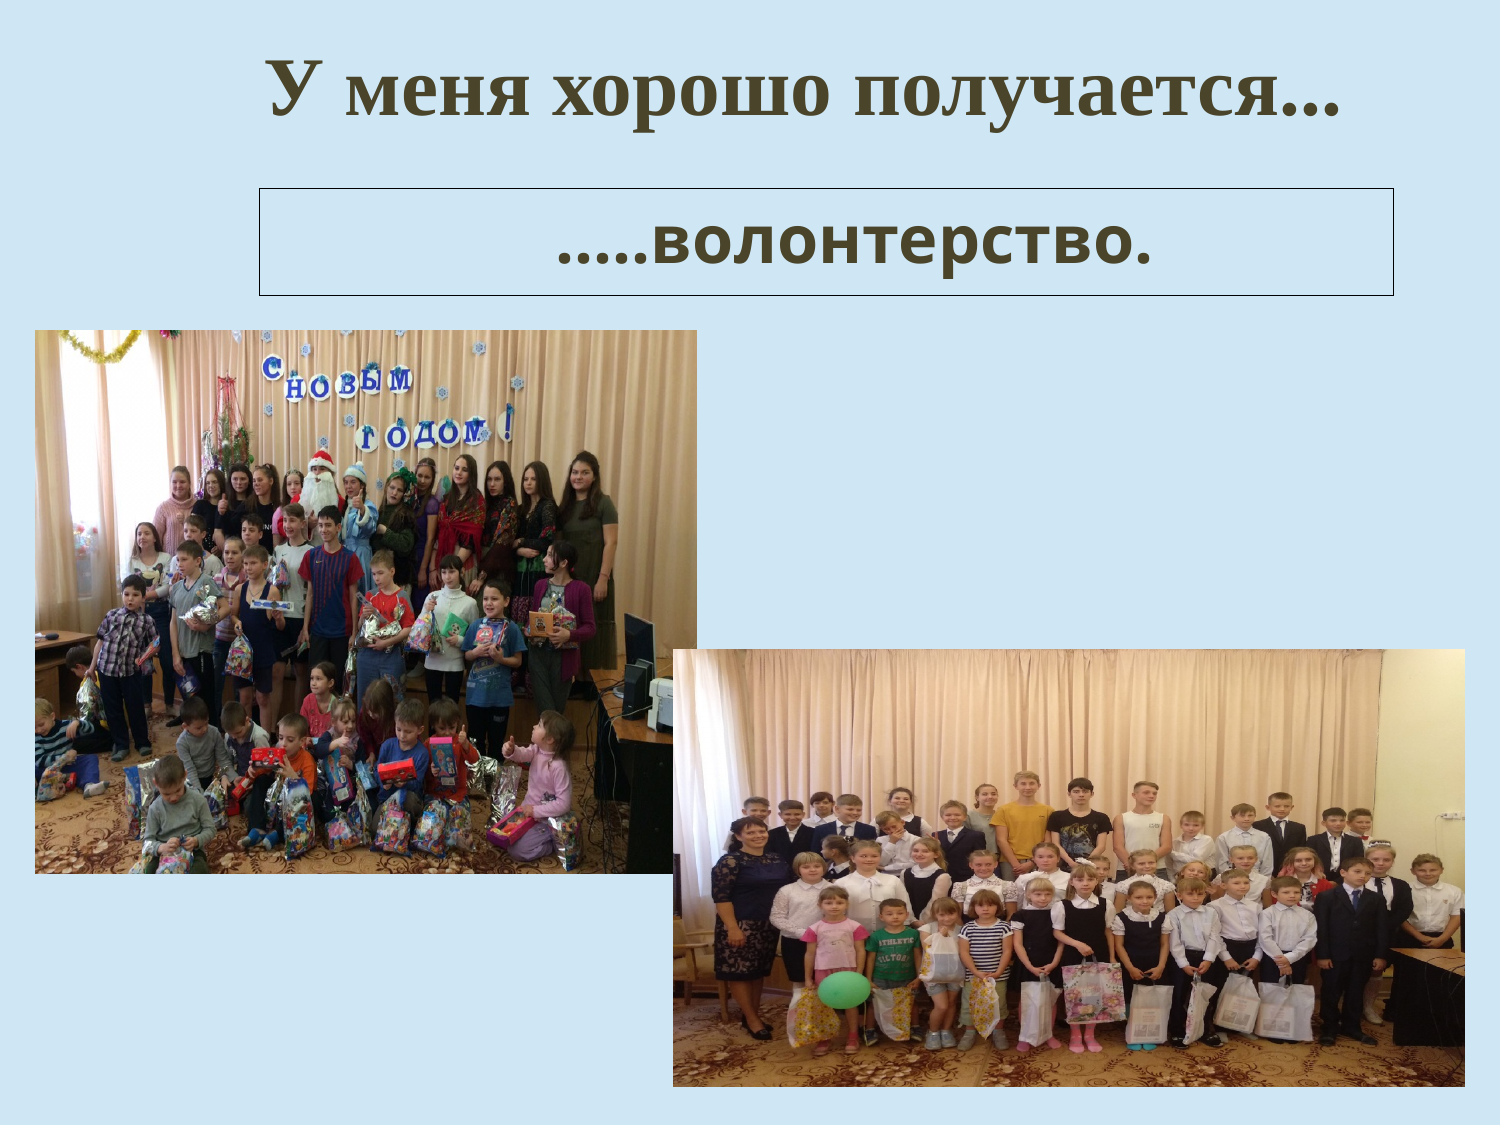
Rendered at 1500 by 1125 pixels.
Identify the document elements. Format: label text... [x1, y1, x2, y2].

title У меня хорошо получается... [153, 25, 1453, 173]
picture [35, 330, 1465, 1087]
list …..волонтерство. [259, 188, 1394, 296]
